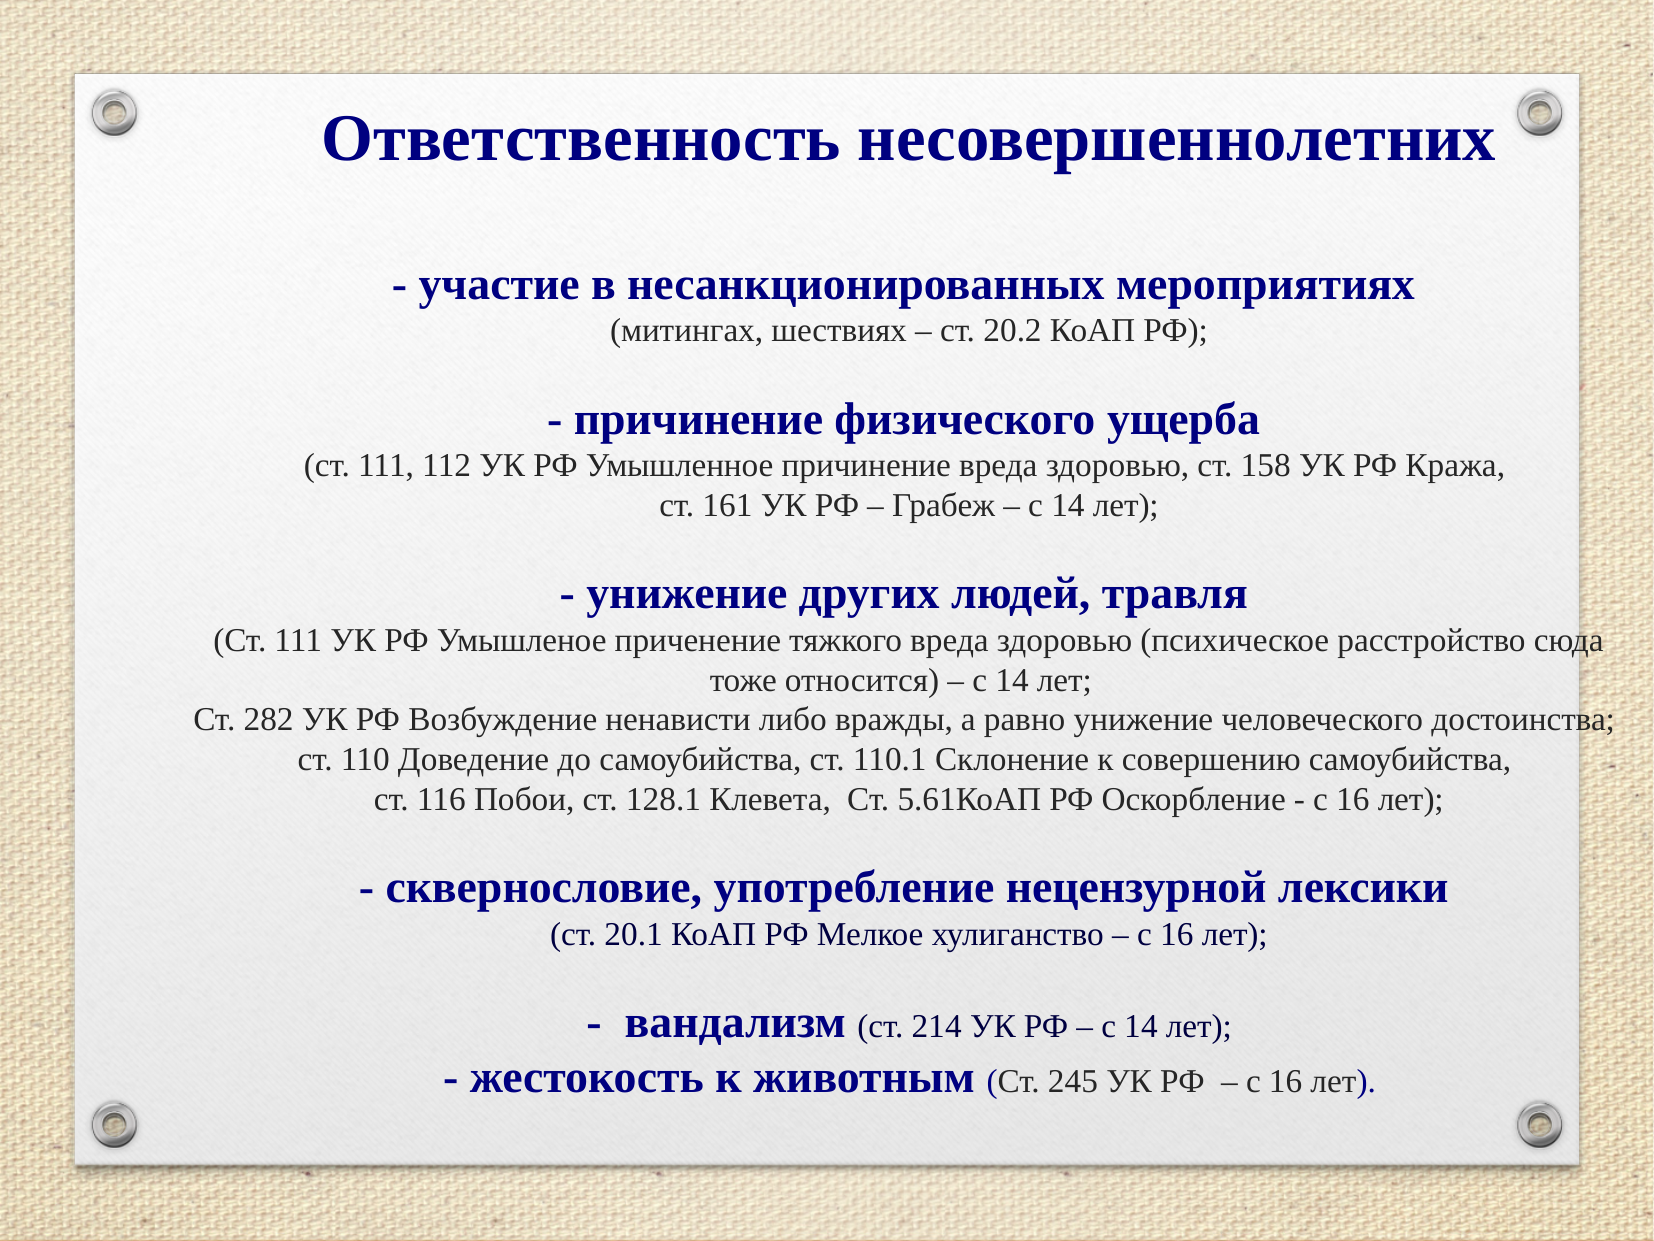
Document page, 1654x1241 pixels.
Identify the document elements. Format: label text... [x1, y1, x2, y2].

title Ответственность несовершеннолетних - участие в несанкционированных мероприятиях (митингах, шествиях – ст. 20.2 КоАП РФ); - причинение физического ущерба (ст. 111, 112 УК РФ Умышленное причинение вреда здоровью, ст. 158 УК РФ Кража, ст. 161 УК РФ – Грабеж – с 14 лет); - унижение других людей, травля (Ст. 111 УК РФ Умышленое приченение тяжкого вреда здоровью (психическое расстройство сюда тоже относится) – с 14 лет; Ст. 282 УК РФ Возбуждение ненависти либо вражды, а равно унижение человеческого достоинства; ст. 110 Доведение до самоубийства, ст. 110.1 Склонение к совершению самоубийства, ст. 116 Побои, ст. 128.1 Клевета, Ст. 5.61КоАП РФ Оскорбление - с 16 лет); - сквернословие, употребление нецензурной лексики (ст. 20.1 КоАП РФ Мелкое хулиганство – с 16 лет); - вандализм (ст. 214 УК РФ – с 14 лет); - жестокость к животным (Ст. 245 УК РФ – с 16 лет). [165, 0, 1654, 1138]
